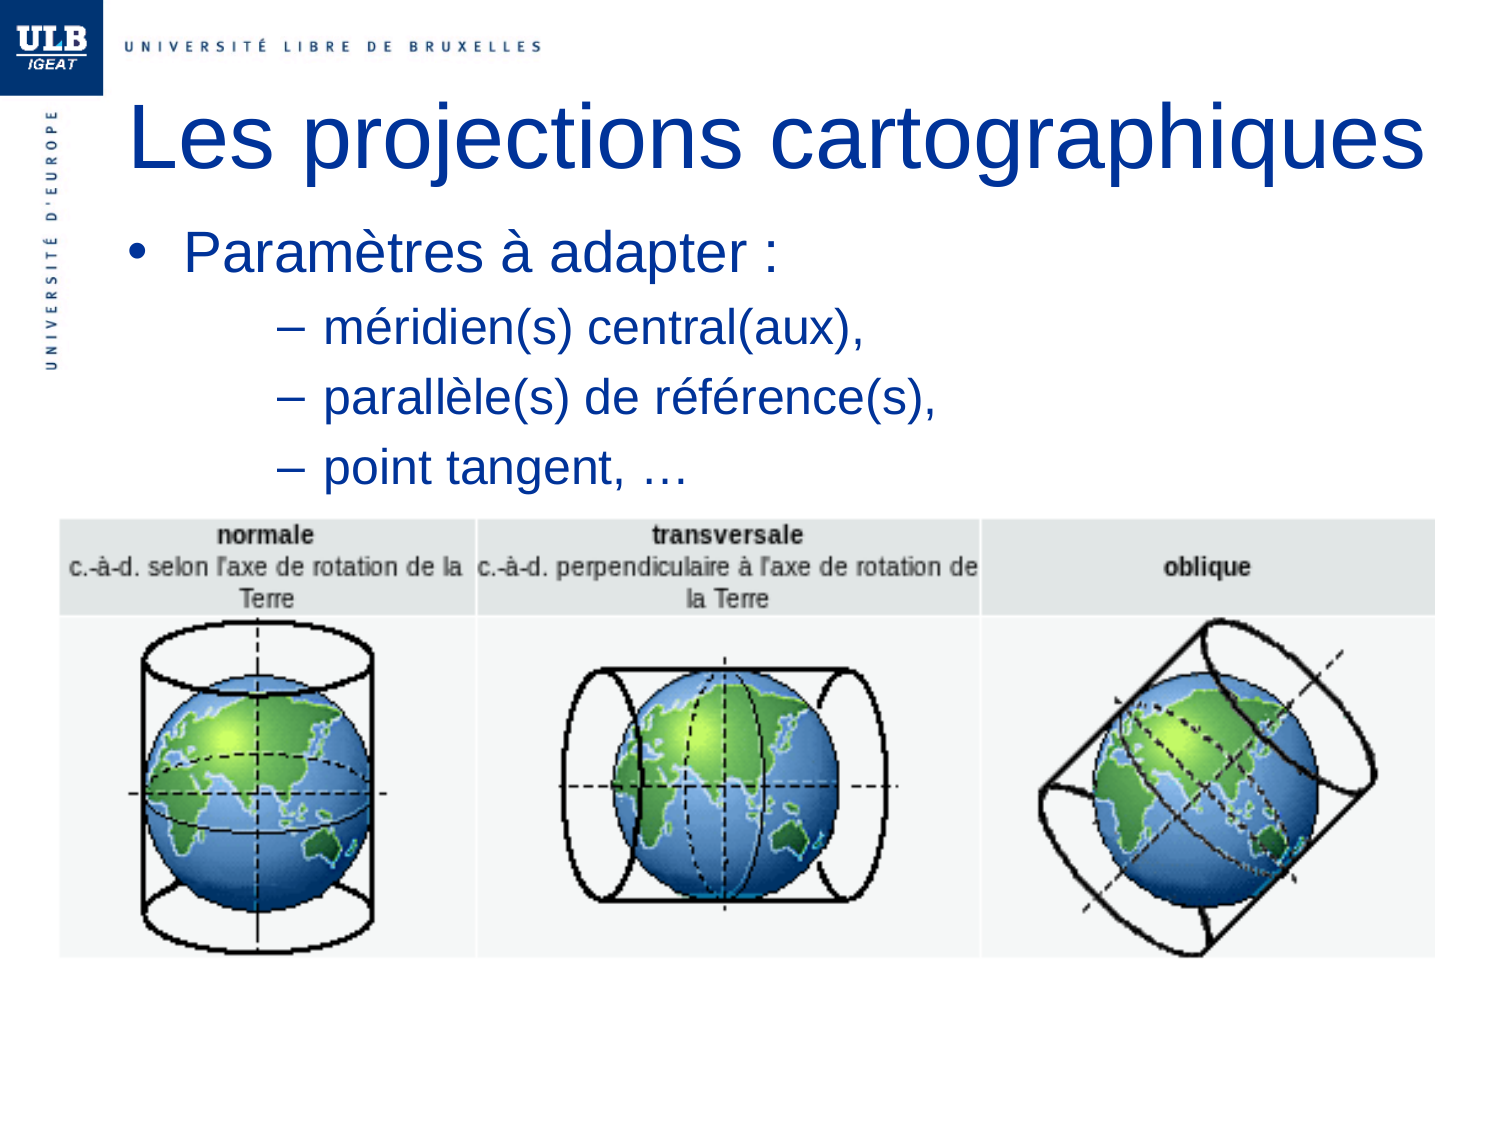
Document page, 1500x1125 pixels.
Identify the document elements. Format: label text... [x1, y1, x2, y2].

title Les projections cartographiques [112, 78, 1447, 197]
picture [0, 0, 1500, 1125]
list Paramètres à adapter : méridien(s) central(aux), parallèle(s) de référence(s), point tangent, … [112, 212, 1388, 515]
